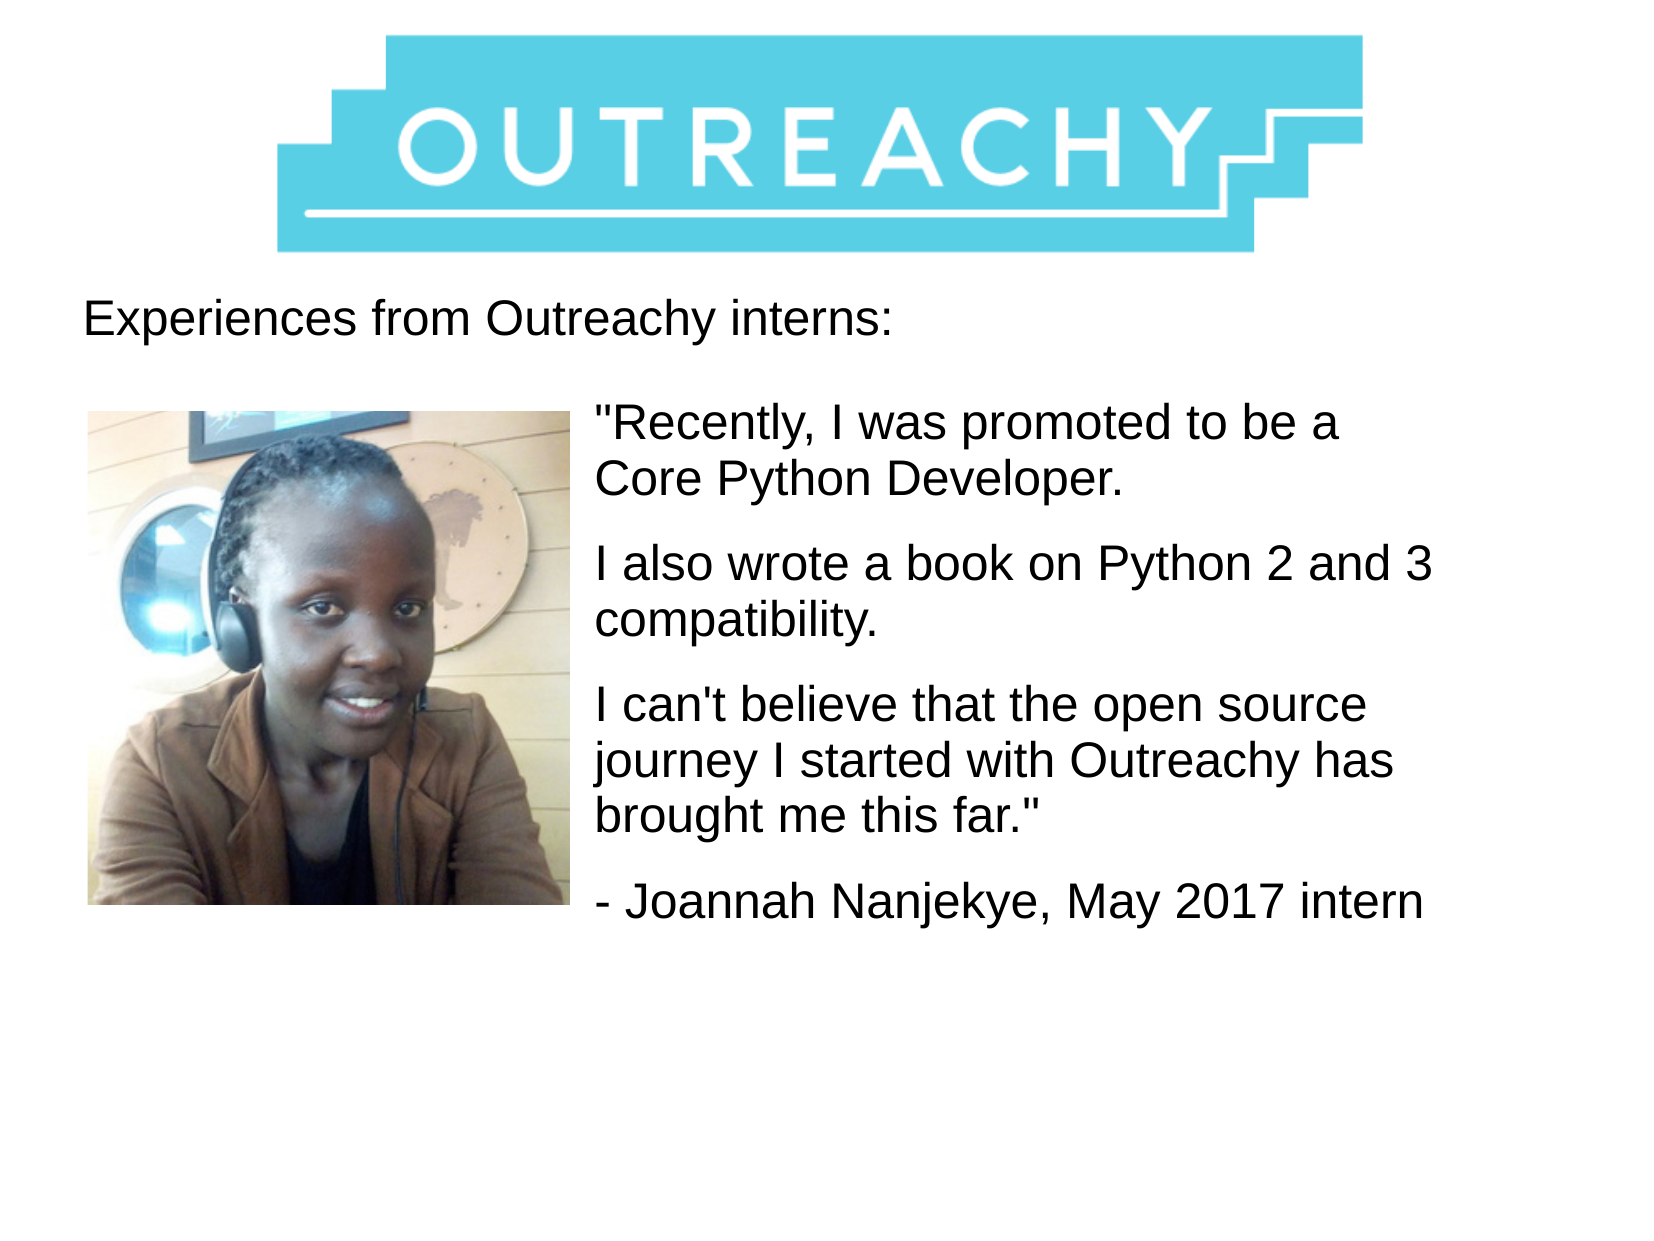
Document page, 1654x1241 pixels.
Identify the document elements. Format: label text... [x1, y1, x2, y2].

picture [87, 411, 571, 905]
picture [206, 15, 1447, 270]
text_box "Recently, I was promoted to be a Core Python Developer. I also wrote a book on Python 2 and 3 compatibility. I can't believe that the open source journey I started with Outreachy has brought me this far." - Joannah Nanjekye, May 2017 intern [579, 386, 1540, 937]
list Experiences from Outreachy interns: [82, 290, 1561, 631]
